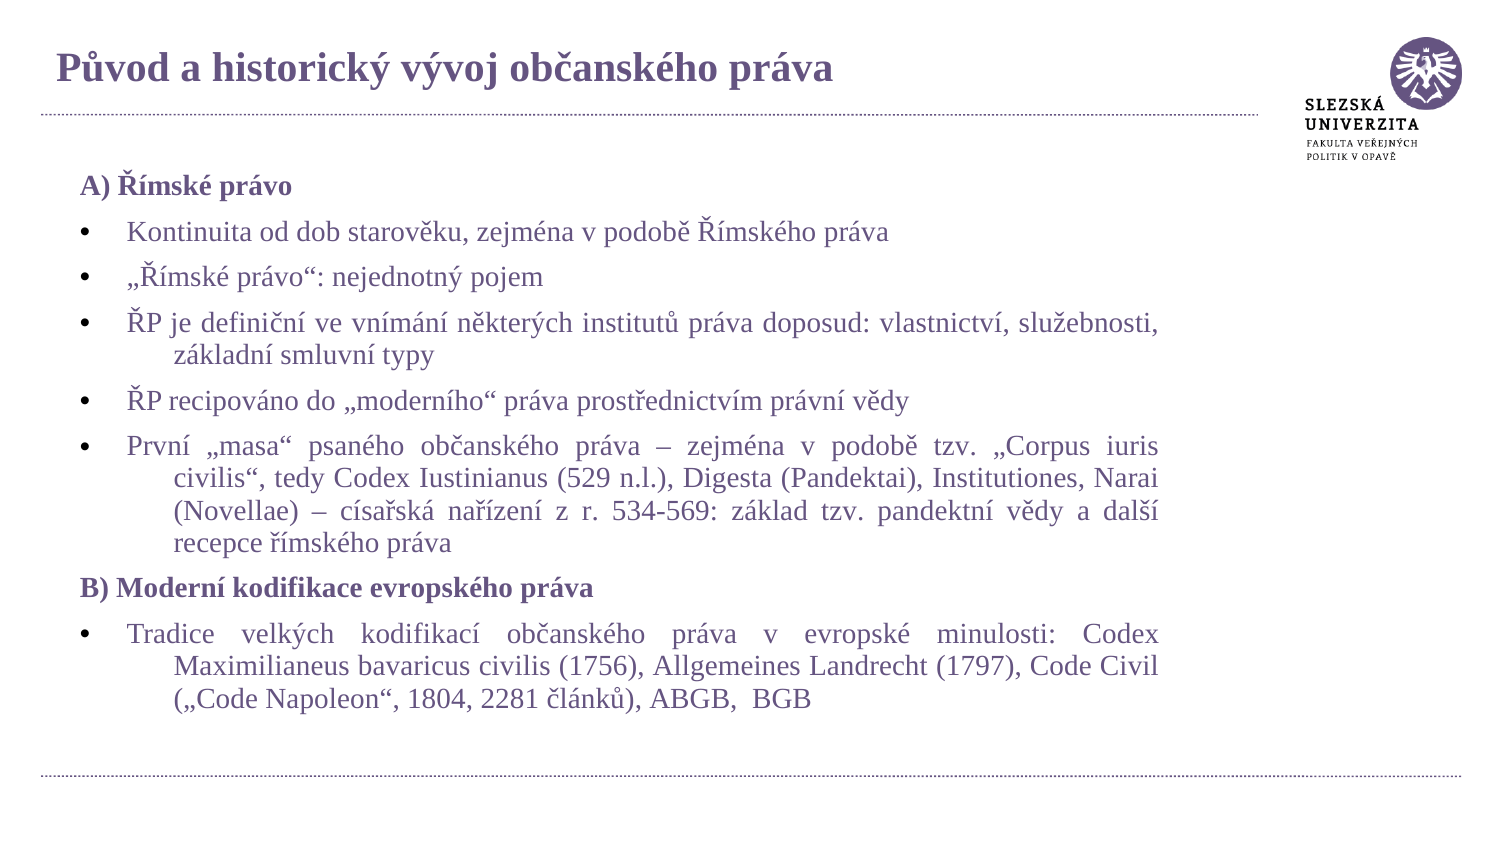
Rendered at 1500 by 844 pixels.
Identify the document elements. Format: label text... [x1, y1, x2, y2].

title Původ a historický vývoj občanského práva [41, 32, 913, 116]
text_box A) Římské právo Kontinuita od dob starověku, zejména v podobě Římského práva „Římské právo“: nejednotný pojem ŘP je definiční ve vnímání některých institutů práva doposud: vlastnictví, služebnosti, základní smluvní typy ŘP recipováno do „moderního“ práva prostřednictvím právní vědy První „masa“ psaného občanského práva – zejména v podobě tzv. „Corpus iuris civilis“, tedy Codex Iustinianus (529 n.l.), Digesta (Pandektai), Institutiones, Narai (Novellae) – císařská nařízení z r. 534-569: základ tzv. pandektní vědy a další recepce římského práva B) Moderní kodifikace evropského práva Tradice velkých kodifikací občanského práva v evropské minulosti: Codex Maximilianeus bavaricus civilis (1756), Allgemeines Landrecht (1797), Code Civil („Code Napoleon“, 1804, 2281 článků), ABGB, BGB [64, 161, 1176, 783]
